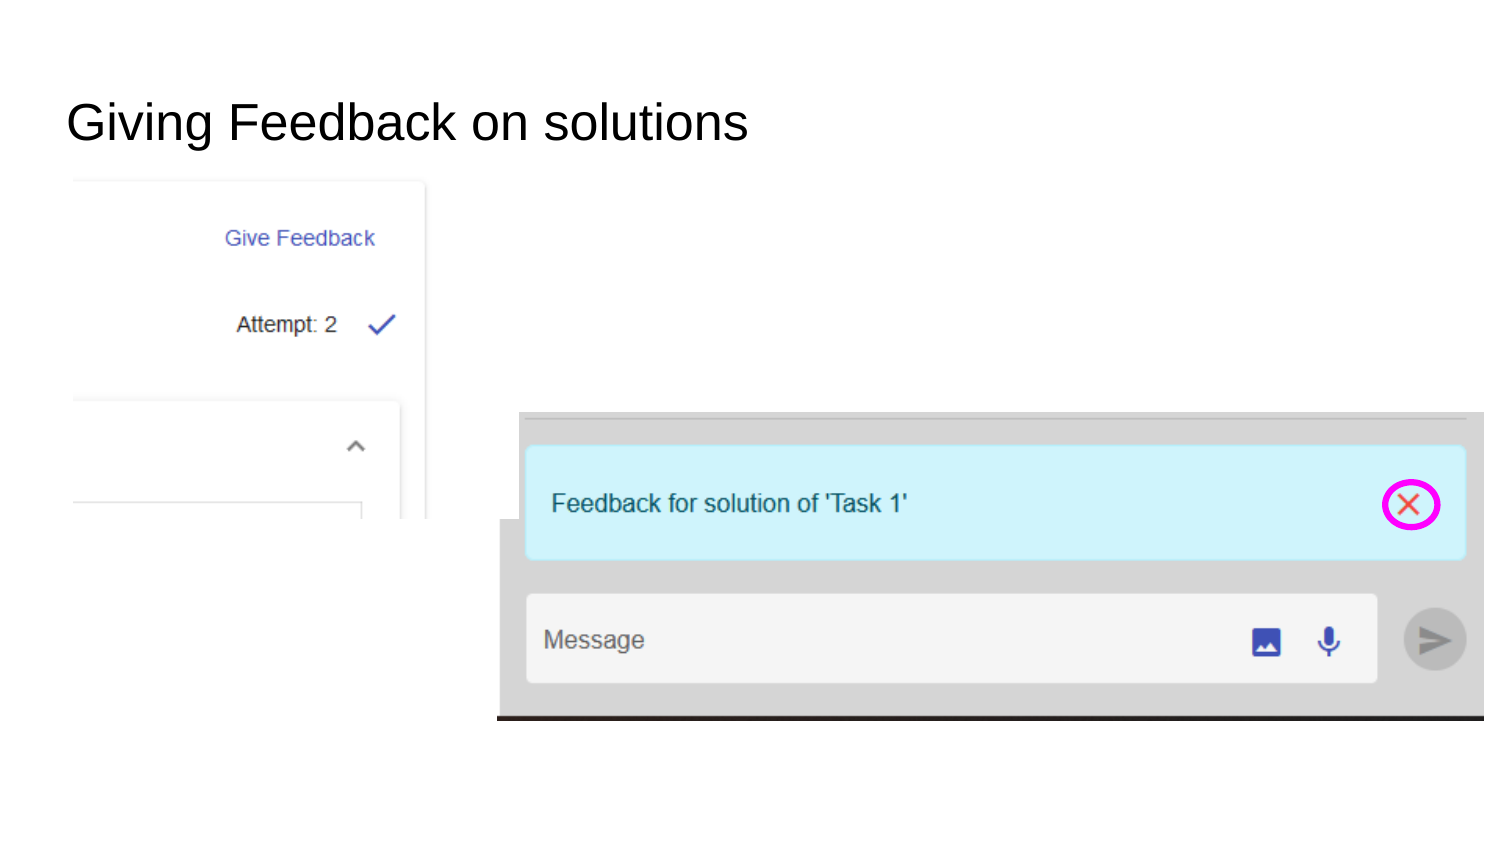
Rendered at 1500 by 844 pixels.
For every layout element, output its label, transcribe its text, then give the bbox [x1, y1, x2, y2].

title Giving Feedback on solutions [51, 72, 1449, 167]
picture [73, 166, 1484, 721]
